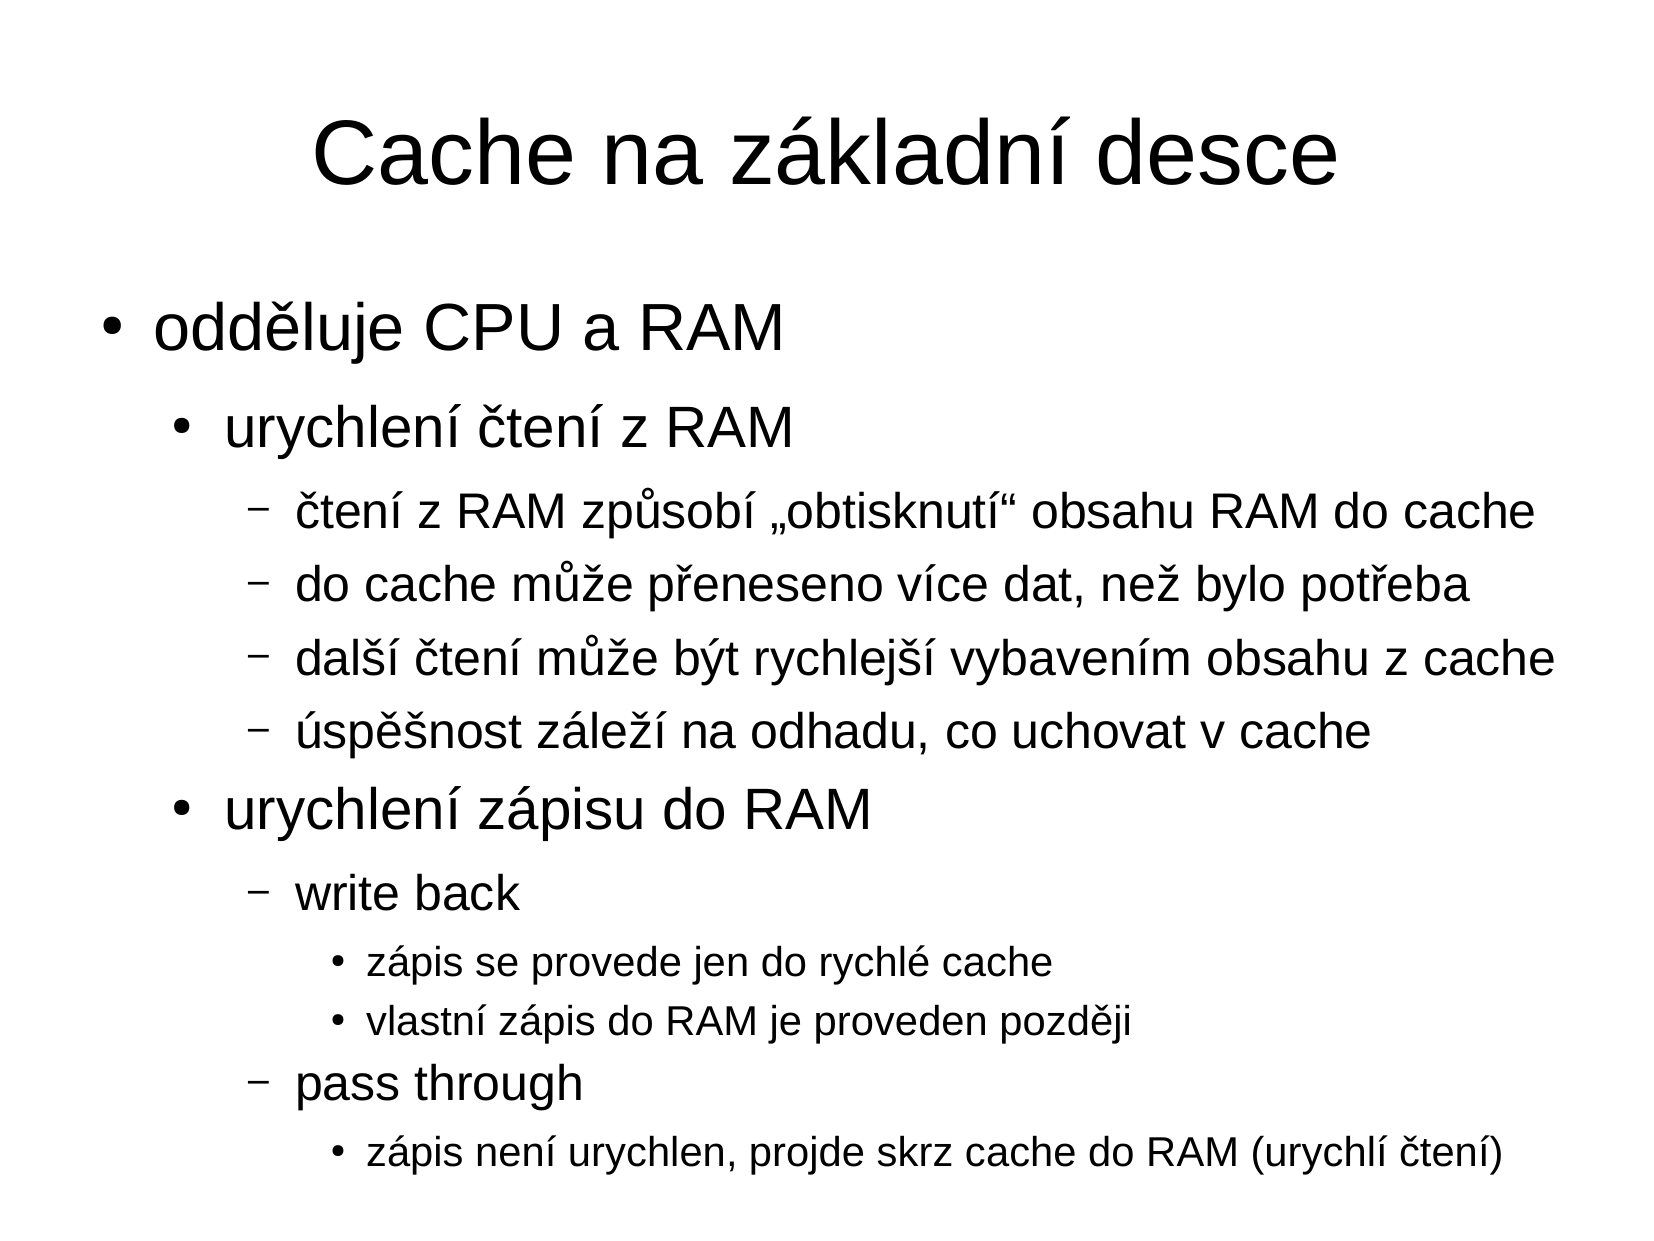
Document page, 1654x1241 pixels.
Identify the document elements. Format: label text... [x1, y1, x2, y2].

list odděluje CPU a RAM urychlení čtení z RAM čtení z RAM způsobí „obtisknutí“ obsahu RAM do cache do cache může přeneseno více dat, než bylo potřeba další čtení může být rychlejší vybavením obsahu z cache úspěšnost záleží na odhadu, co uchovat v cache urychlení zápisu do RAM write back zápis se provede jen do rychlé cache vlastní zápis do RAM je proveden později pass through zápis není urychlen, projde skrz cache do RAM (urychlí čtení) [82, 290, 1571, 1176]
title Cache na základní desce [82, 49, 1571, 257]
